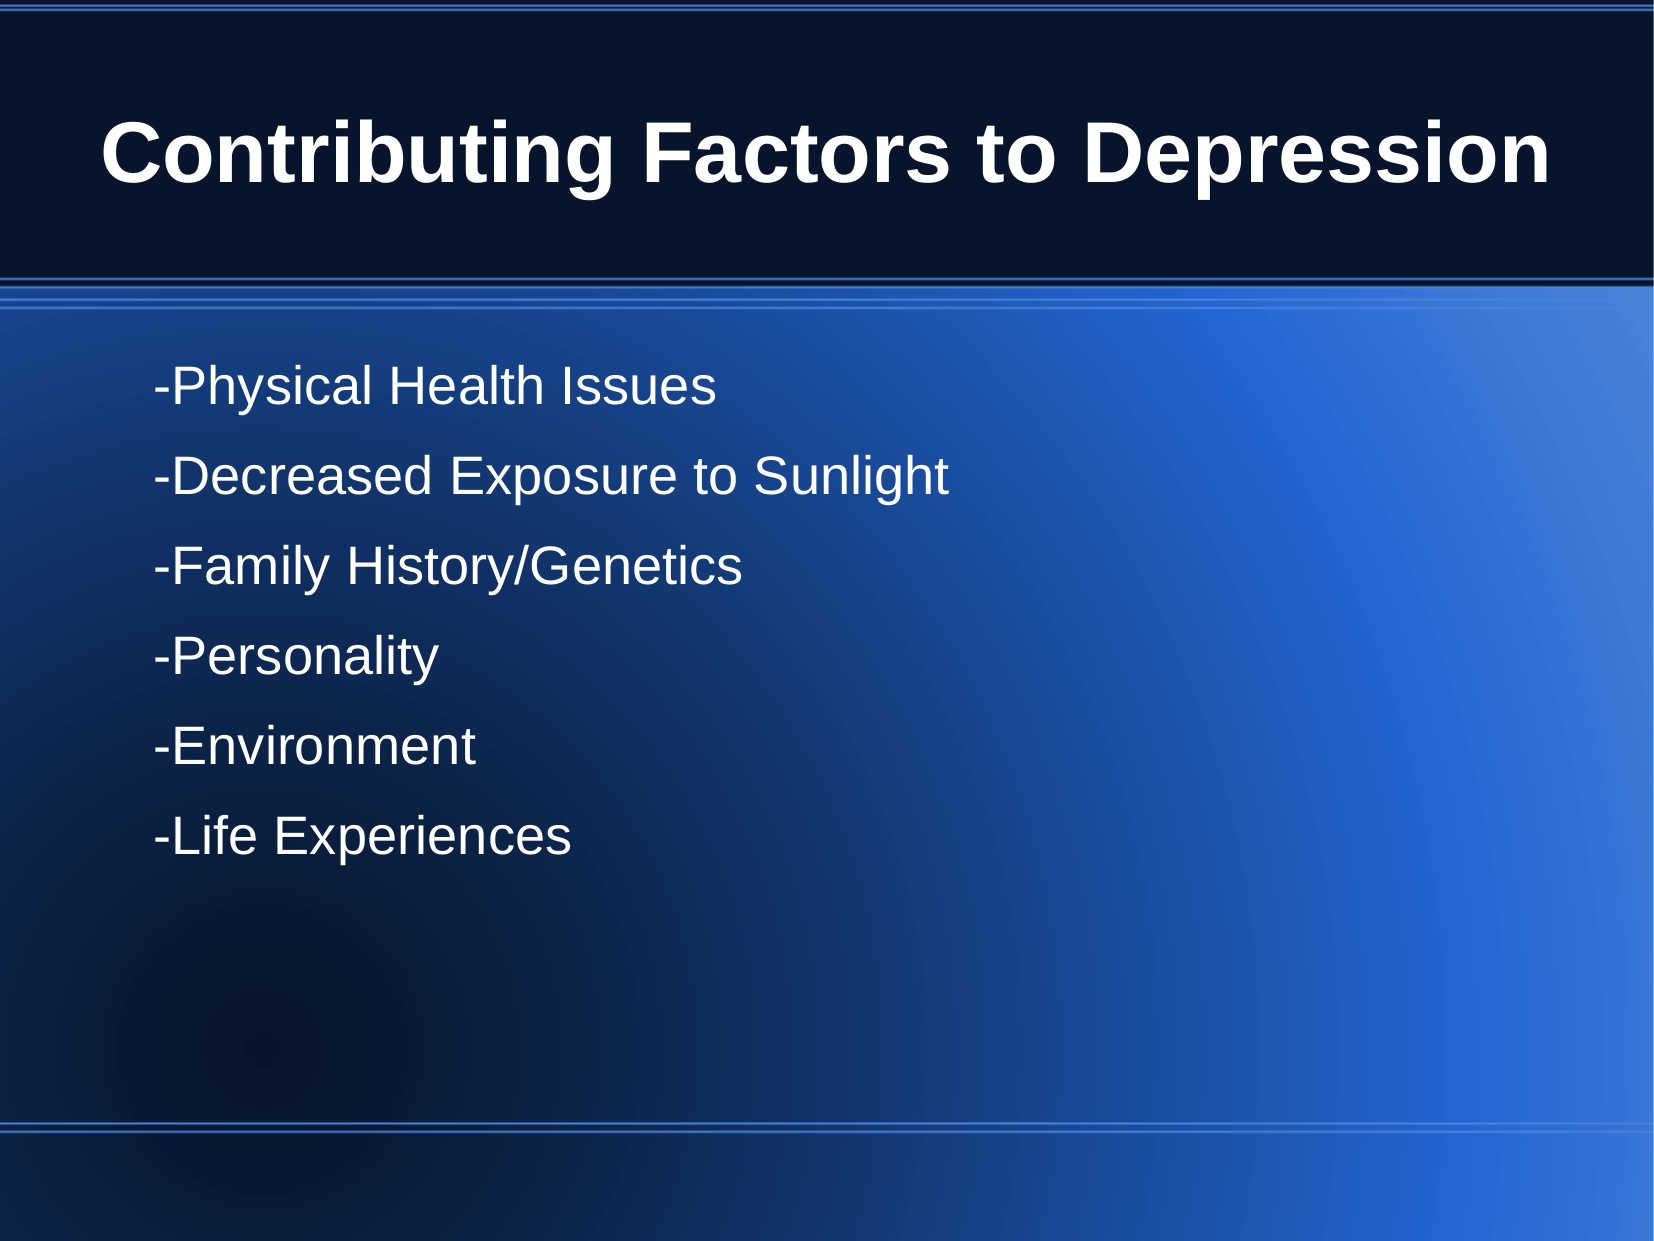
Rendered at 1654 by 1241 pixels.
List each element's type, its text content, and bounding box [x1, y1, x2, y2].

title Contributing Factors to Depression [82, 49, 1571, 257]
list -Physical Health Issues -Decreased Exposure to Sunlight -Family History/Genetics -Personality -Environment -Life Experiences [82, 355, 1571, 1058]
picture [0, 0, 1654, 1241]
